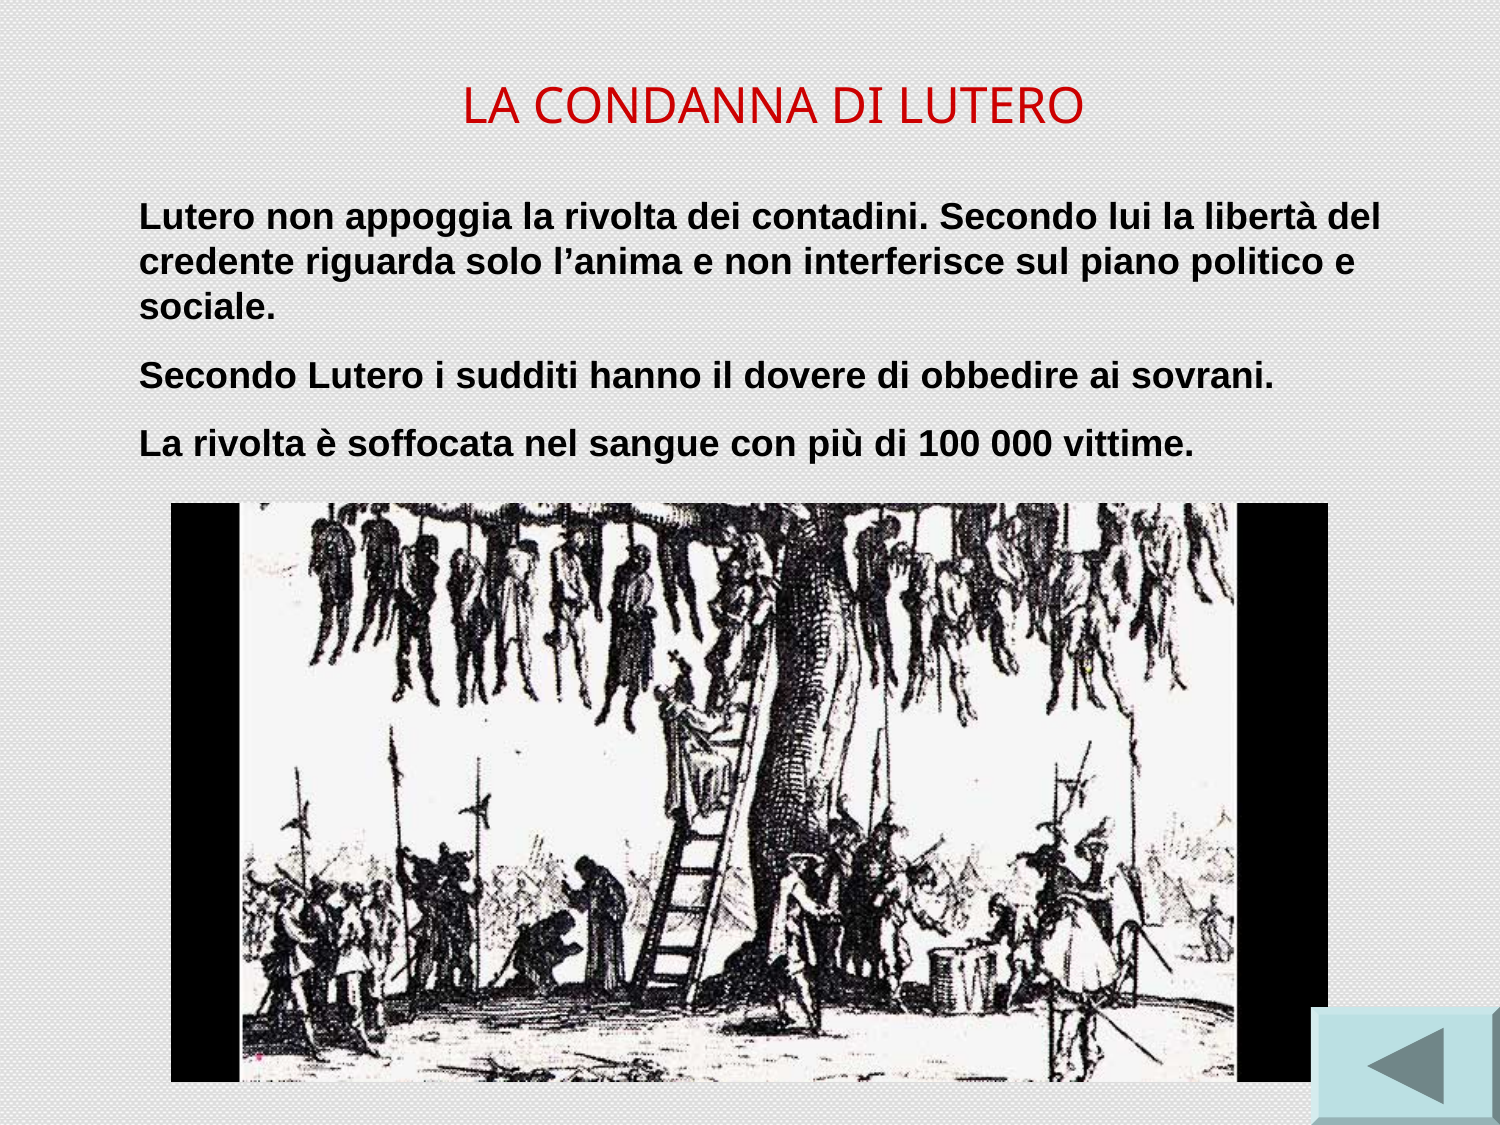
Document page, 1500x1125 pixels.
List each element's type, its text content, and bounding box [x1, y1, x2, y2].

text_box [1312, 1007, 1500, 1125]
text_box Lutero non appoggia la rivolta dei contadini. Secondo lui la libertà del credente riguarda solo l’anima e non interferisce sul piano politico e sociale. Secondo Lutero i sudditi hanno il dovere di obbedire ai sovrani. La rivolta è soffocata nel sangue con più di 100 000 vittime. [123, 184, 1424, 472]
picture [0, 0, 1500, 1125]
text_box LA CONDANNA DI LUTERO [348, 66, 1199, 142]
